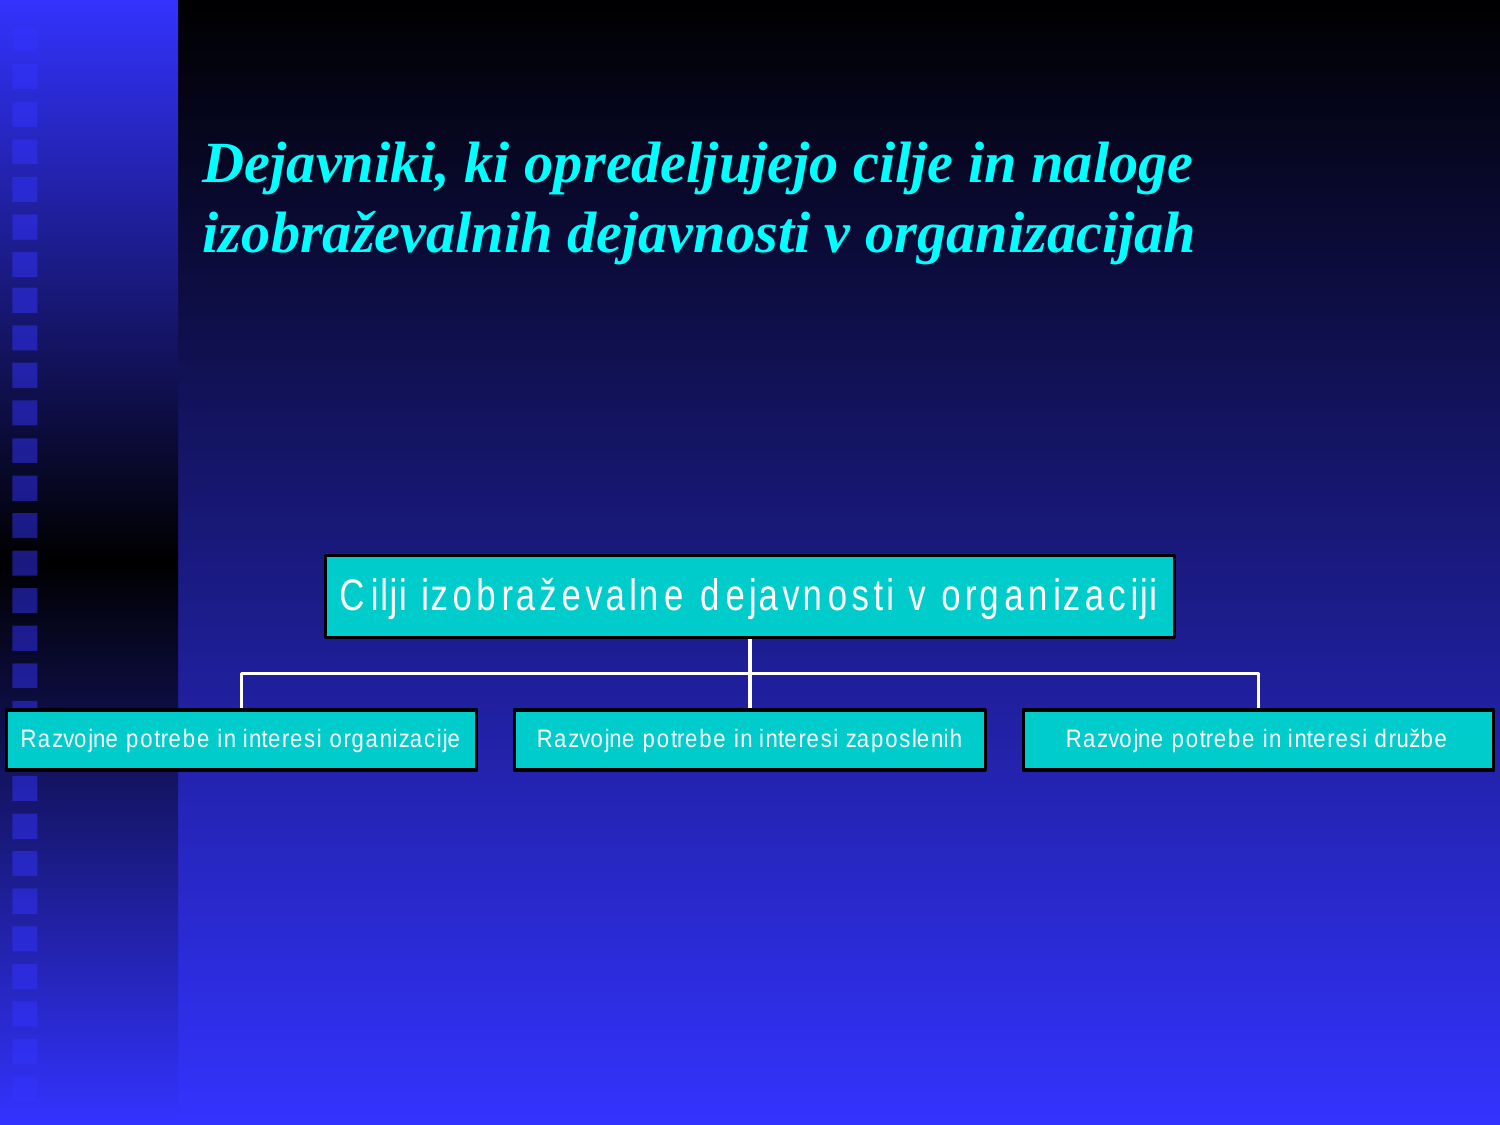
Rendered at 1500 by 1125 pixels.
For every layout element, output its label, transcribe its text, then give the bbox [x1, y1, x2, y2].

title Dejavniki, ki opredeljujejo cilje in naloge izobraževalnih dejavnosti v organizacijah [187, 99, 1463, 288]
chart [0, 548, 1500, 777]
